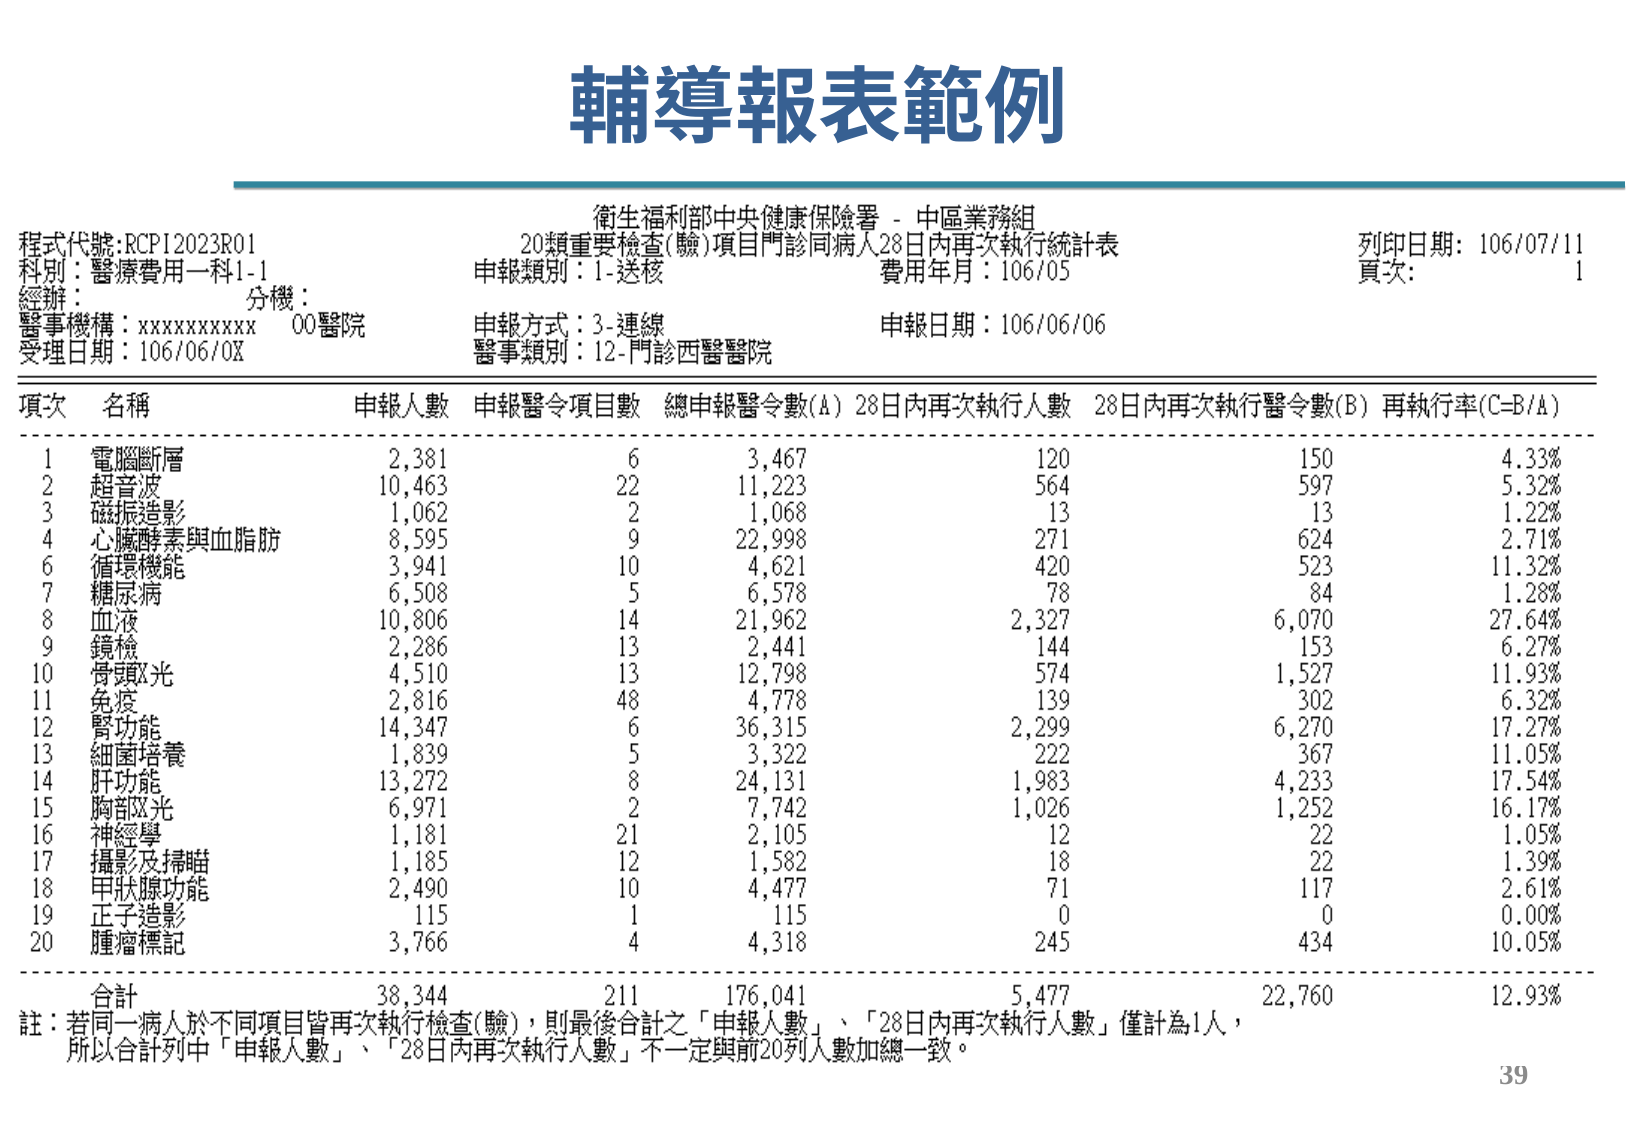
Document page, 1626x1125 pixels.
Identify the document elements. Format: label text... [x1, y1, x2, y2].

slide_number <編號> [1164, 1066, 1544, 1103]
picture [4, 191, 1600, 1066]
title 輔導報表範例 [80, 27, 1557, 179]
